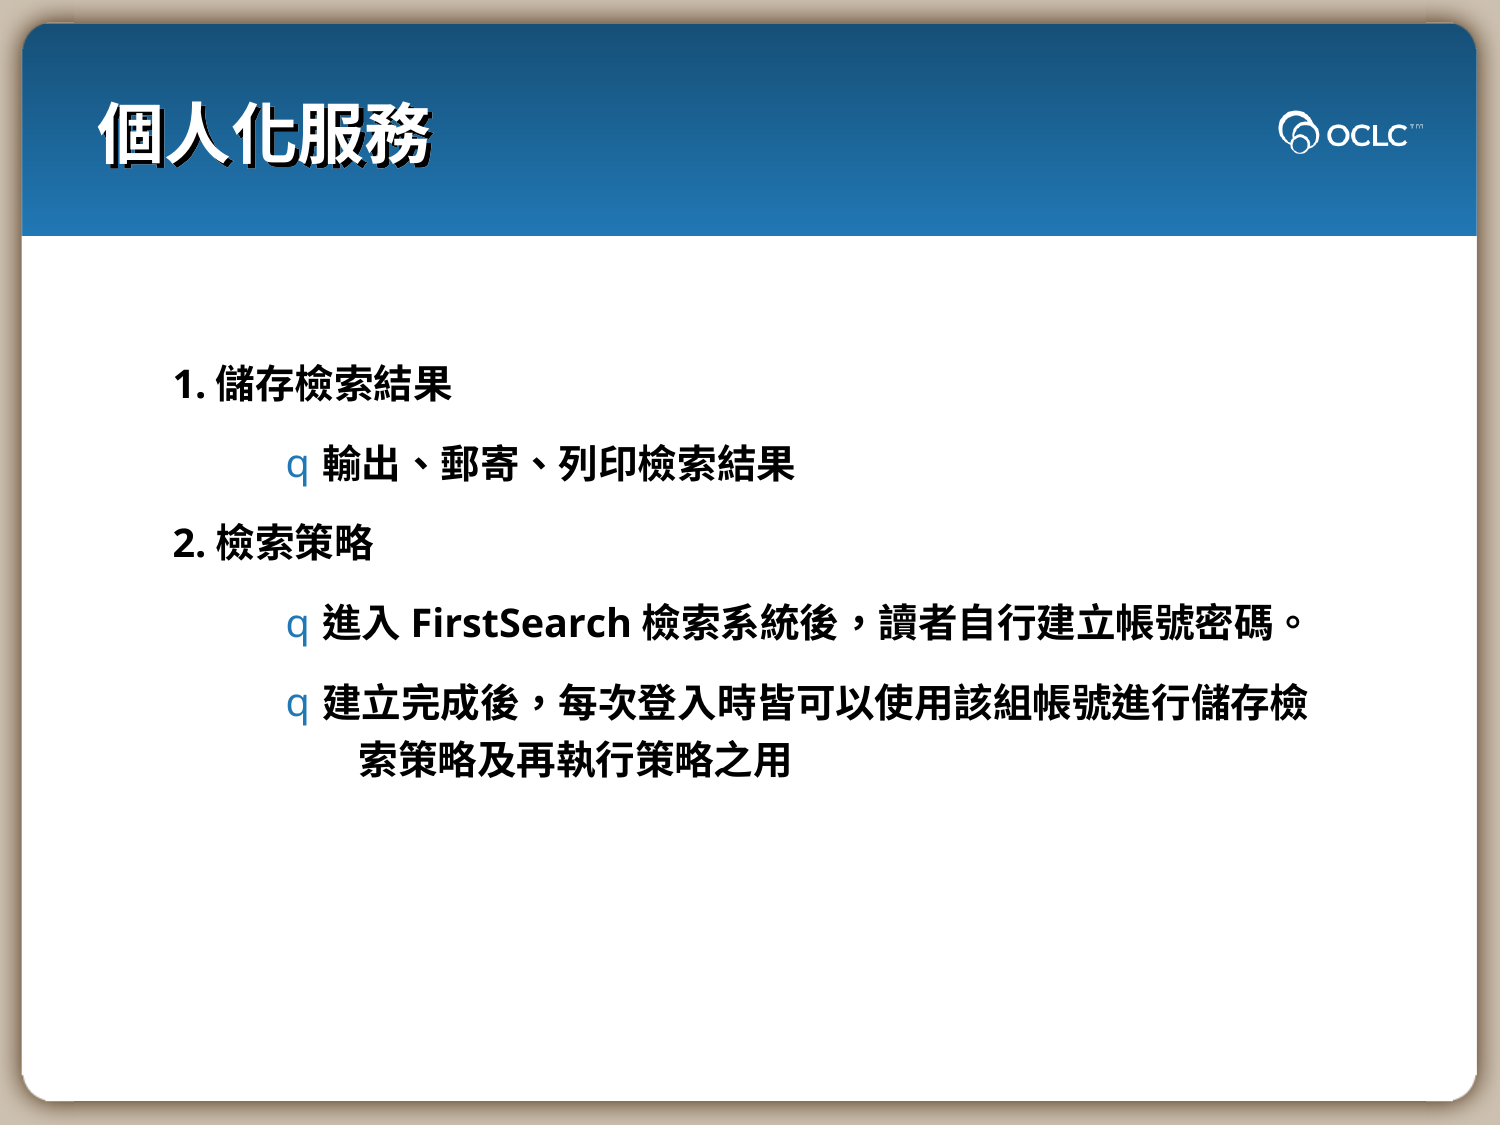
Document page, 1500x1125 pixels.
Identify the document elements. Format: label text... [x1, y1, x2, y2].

text_box 個人化服務 [83, 81, 1258, 183]
list 1.儲存檢索結果 輸出、郵寄、列印檢索結果 2.檢索策略 進入FirstSearch檢索系統後，讀者自行建立帳號密碼。 建立完成後，每次登入時皆可以使用該組帳號進行儲存檢索策略及再執行策略之用 [131, 349, 1345, 899]
